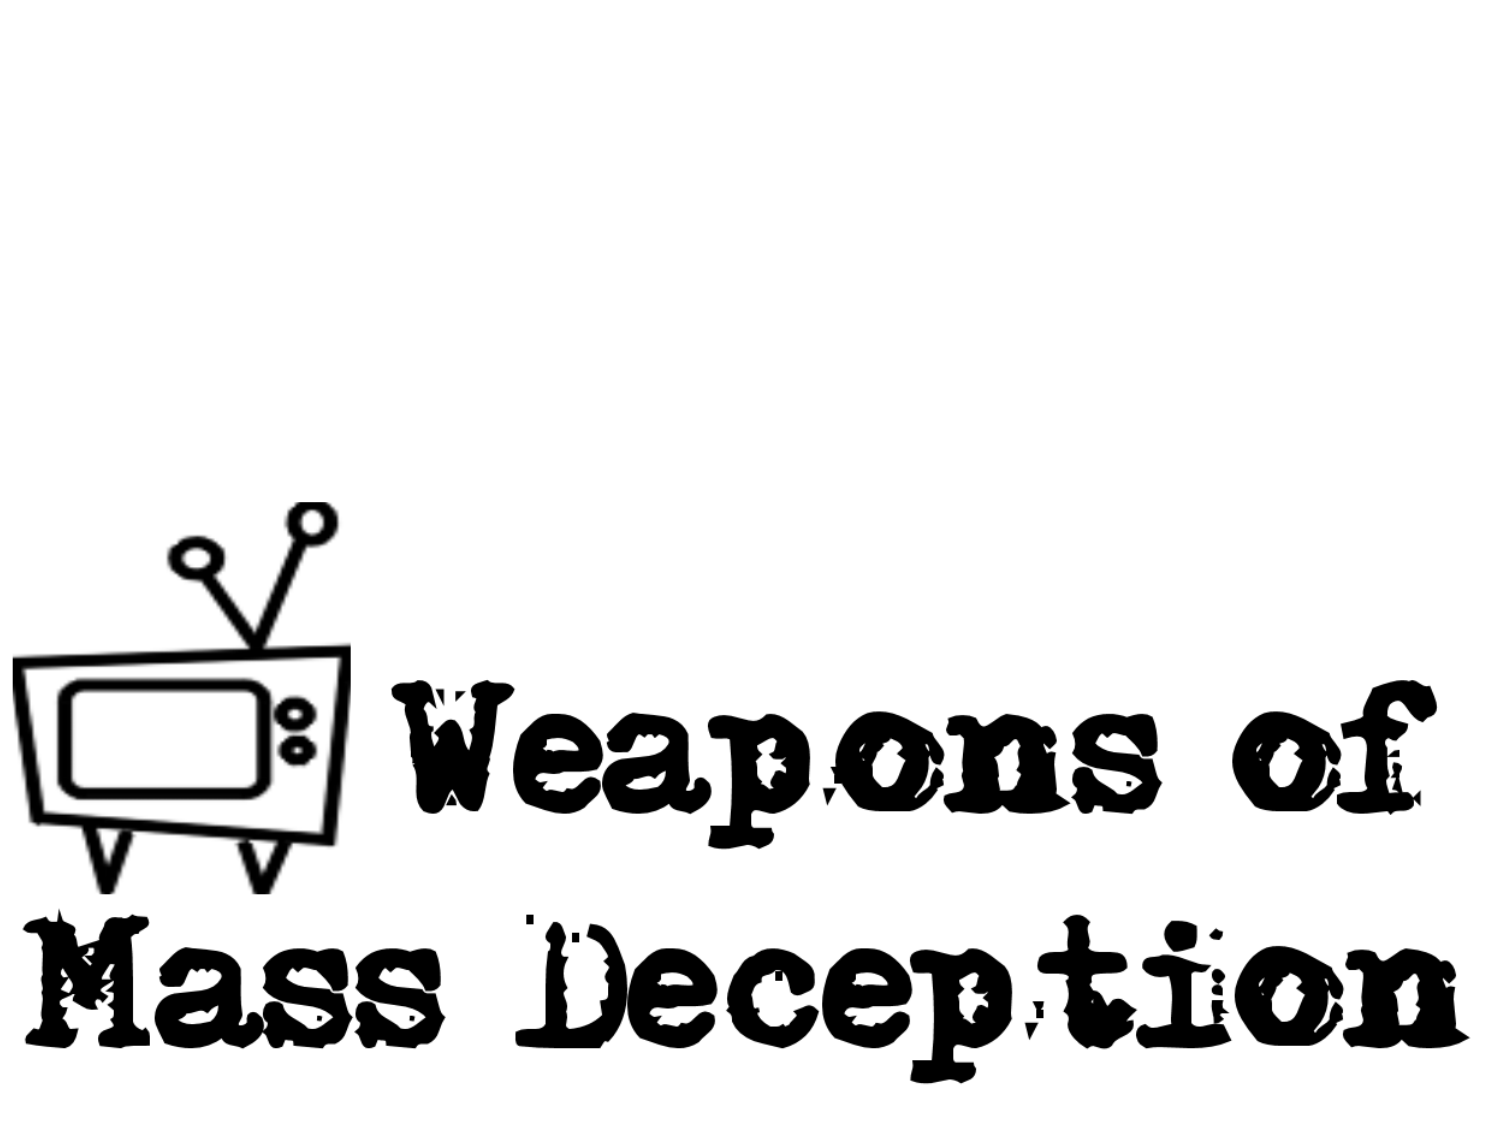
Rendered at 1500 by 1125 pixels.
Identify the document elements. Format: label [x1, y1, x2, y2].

picture [0, 483, 1491, 1095]
